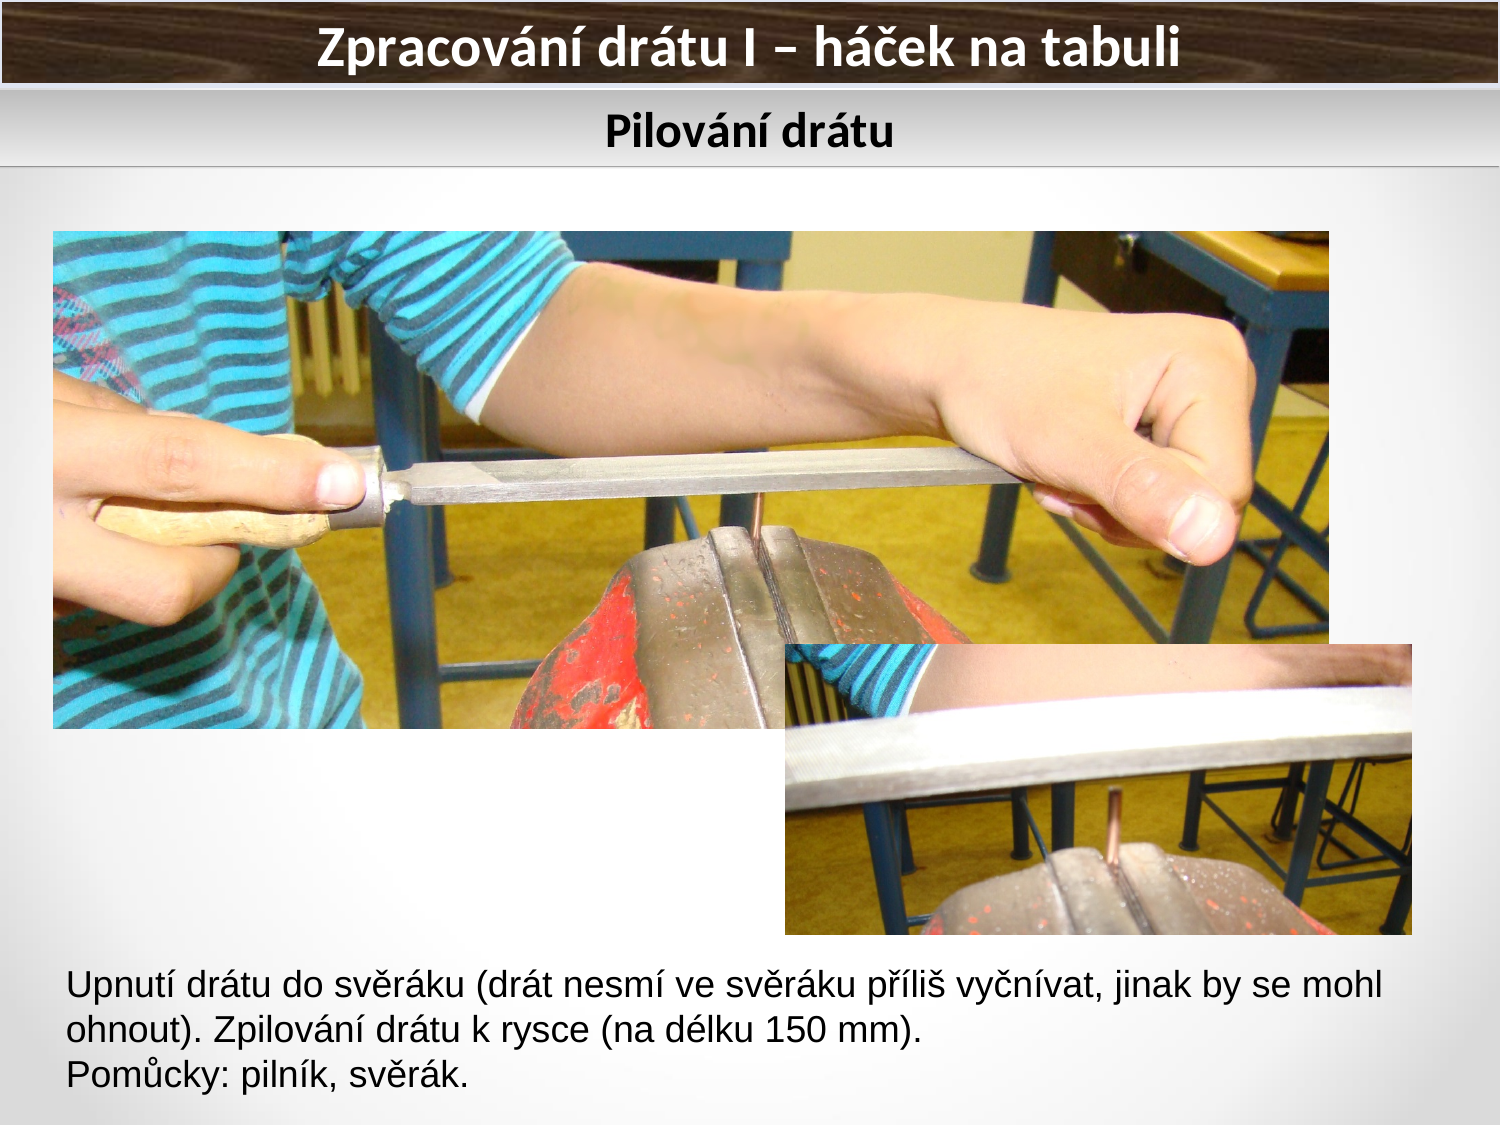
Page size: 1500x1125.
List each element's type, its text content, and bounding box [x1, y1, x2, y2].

text_box Zpracování drátu I – háček na tabuli [0, 0, 1500, 86]
picture [0, 86, 1500, 90]
text_box Pilování drátu [0, 90, 1500, 166]
text_box Upnutí drátu do svěráku (drát nesmí ve svěráku příliš vyčnívat, jinak by se mohl ohnout). Zpilování drátu k rysce (na délku 150 mm). Pomůcky: pilník, svěrák. [51, 952, 1436, 1103]
picture [0, 166, 1500, 1125]
